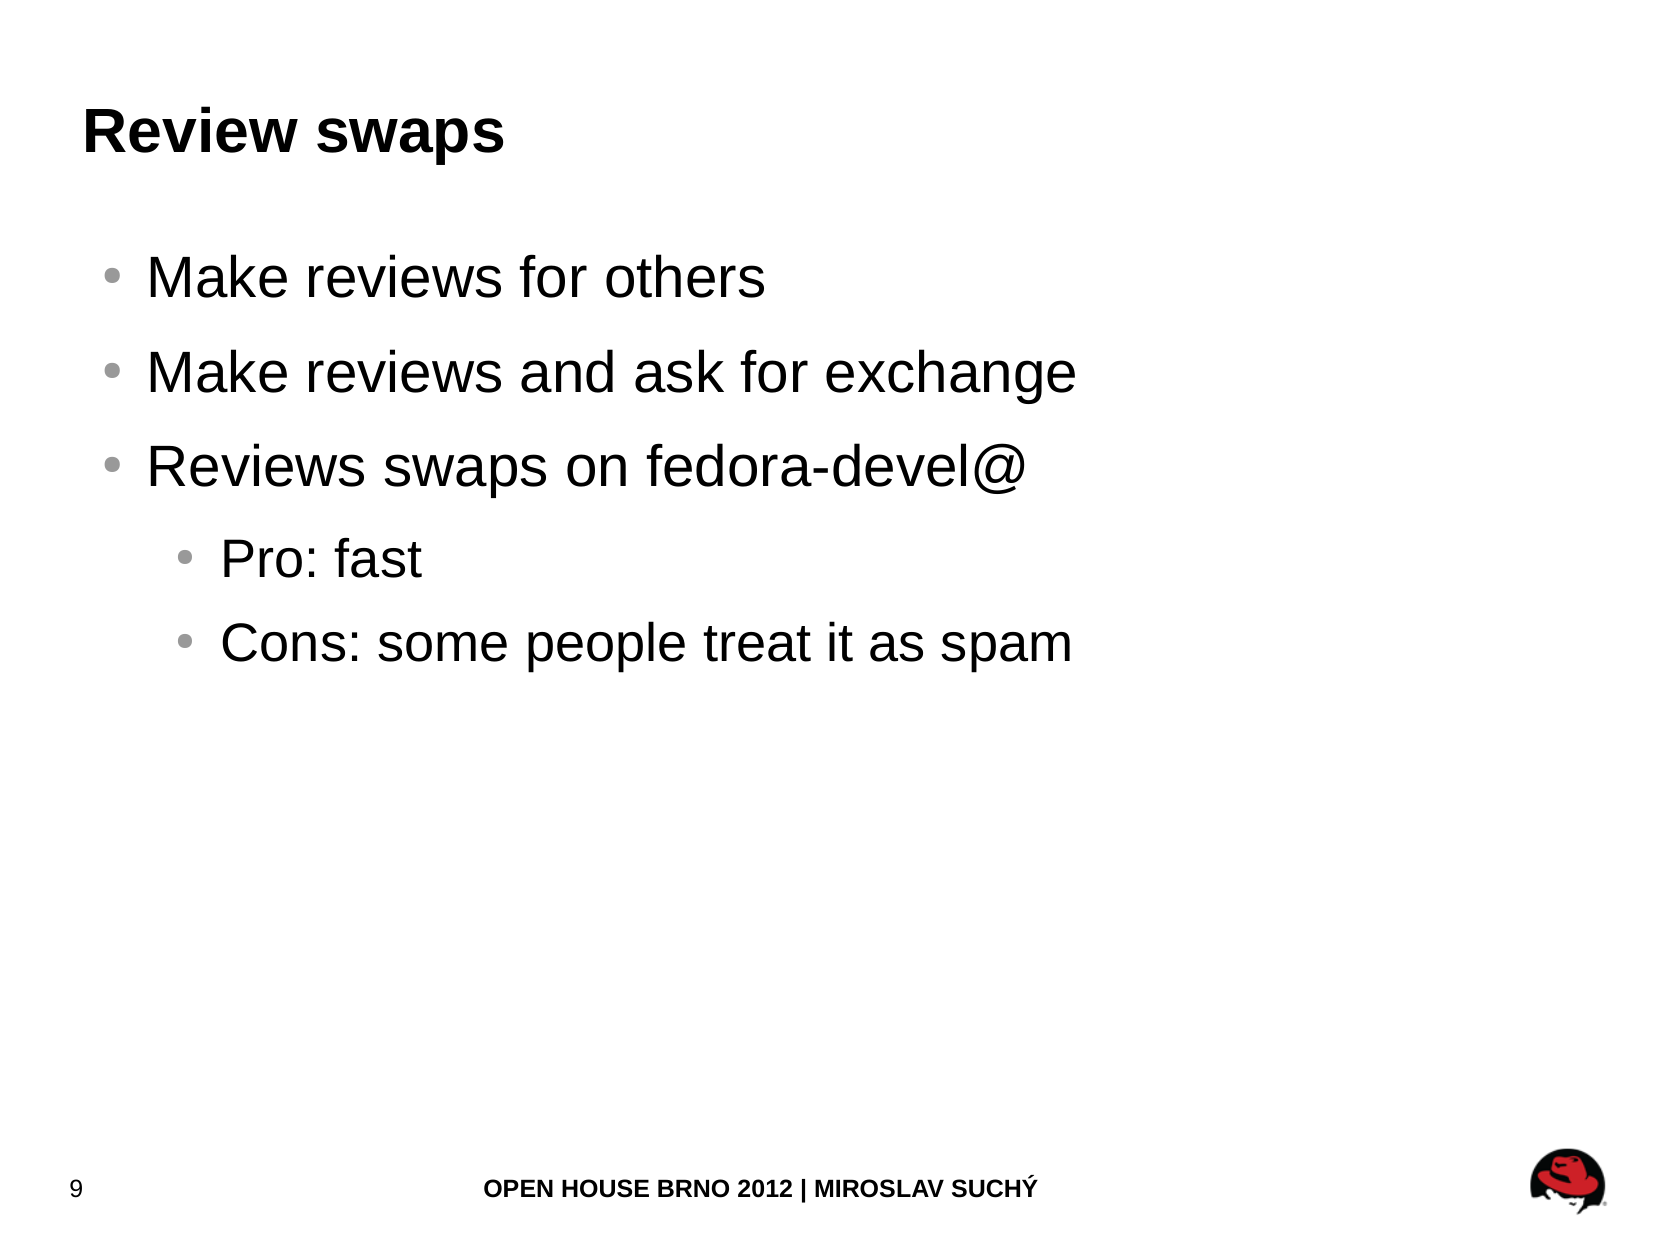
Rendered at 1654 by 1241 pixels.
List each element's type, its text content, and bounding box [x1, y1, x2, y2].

title Review swaps [82, 45, 1571, 218]
list Make reviews for others Make reviews and ask for exchange Reviews swaps on fedora-devel@ Pro: fast Cons: some people treat it as spam [86, 244, 1576, 1024]
picture [1529, 1146, 1613, 1224]
